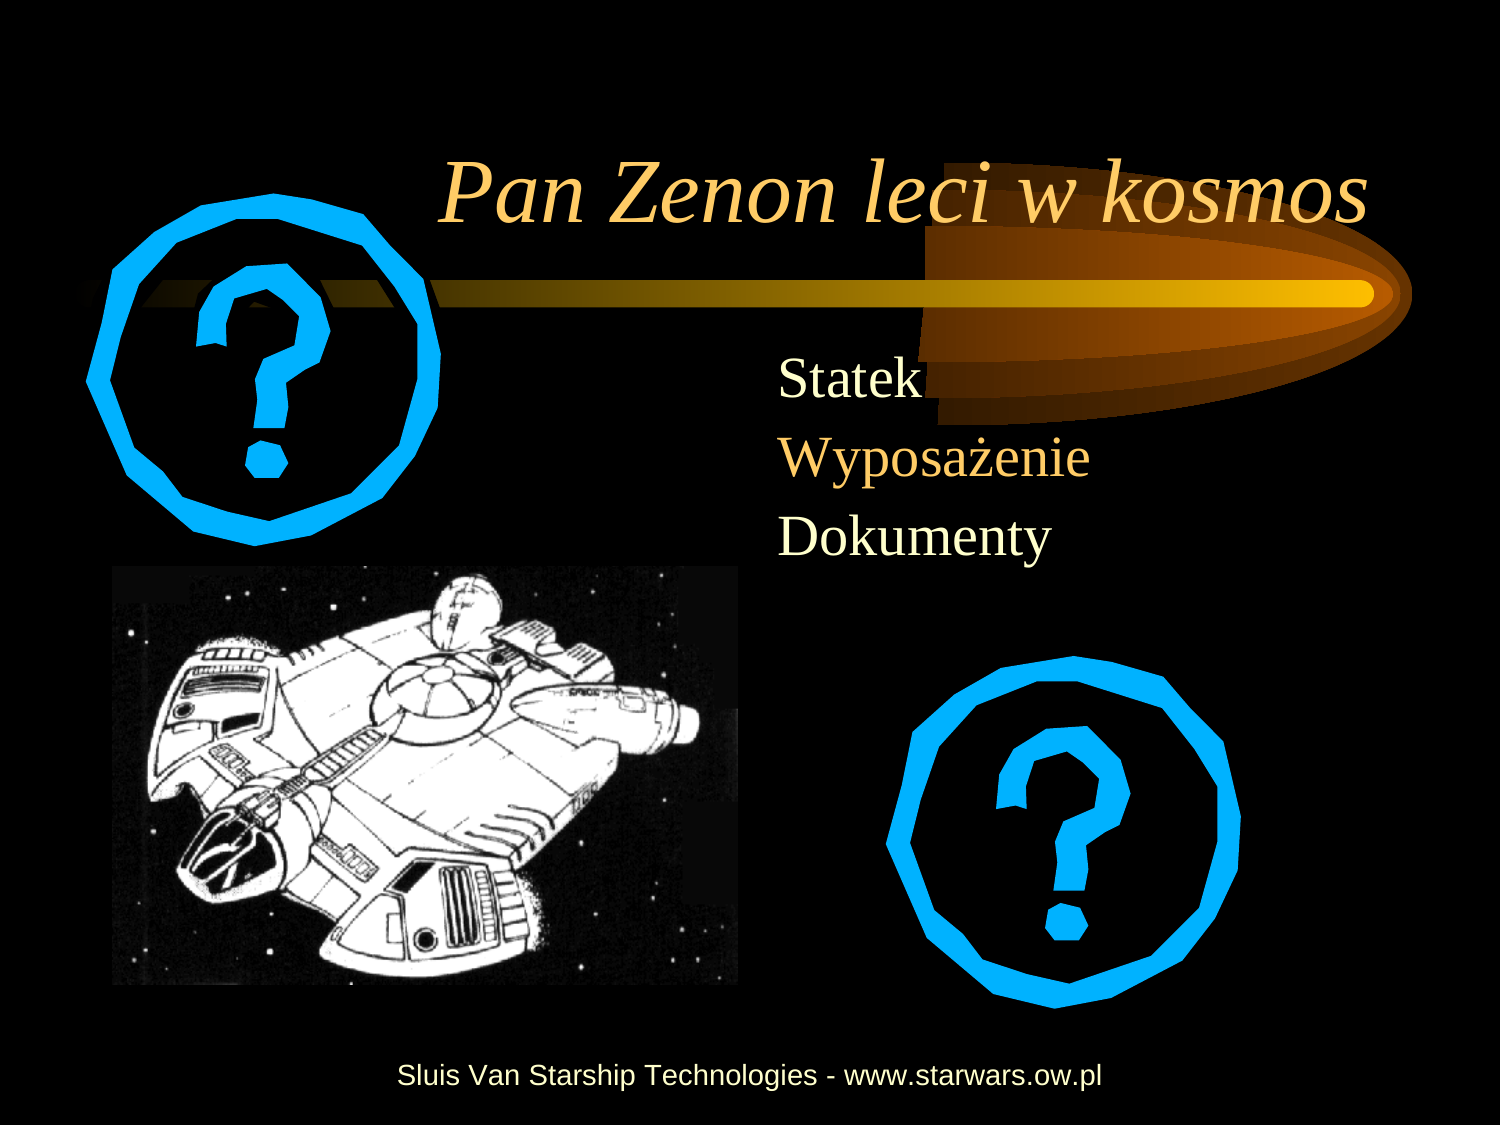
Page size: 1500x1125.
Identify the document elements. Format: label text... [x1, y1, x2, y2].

picture [875, 650, 1251, 1018]
title Pan Zenon leci w kosmos [112, 62, 1388, 250]
list Statek Wyposażenie Dokumenty [762, 337, 1388, 1013]
picture [112, 566, 738, 985]
picture [75, 187, 451, 555]
